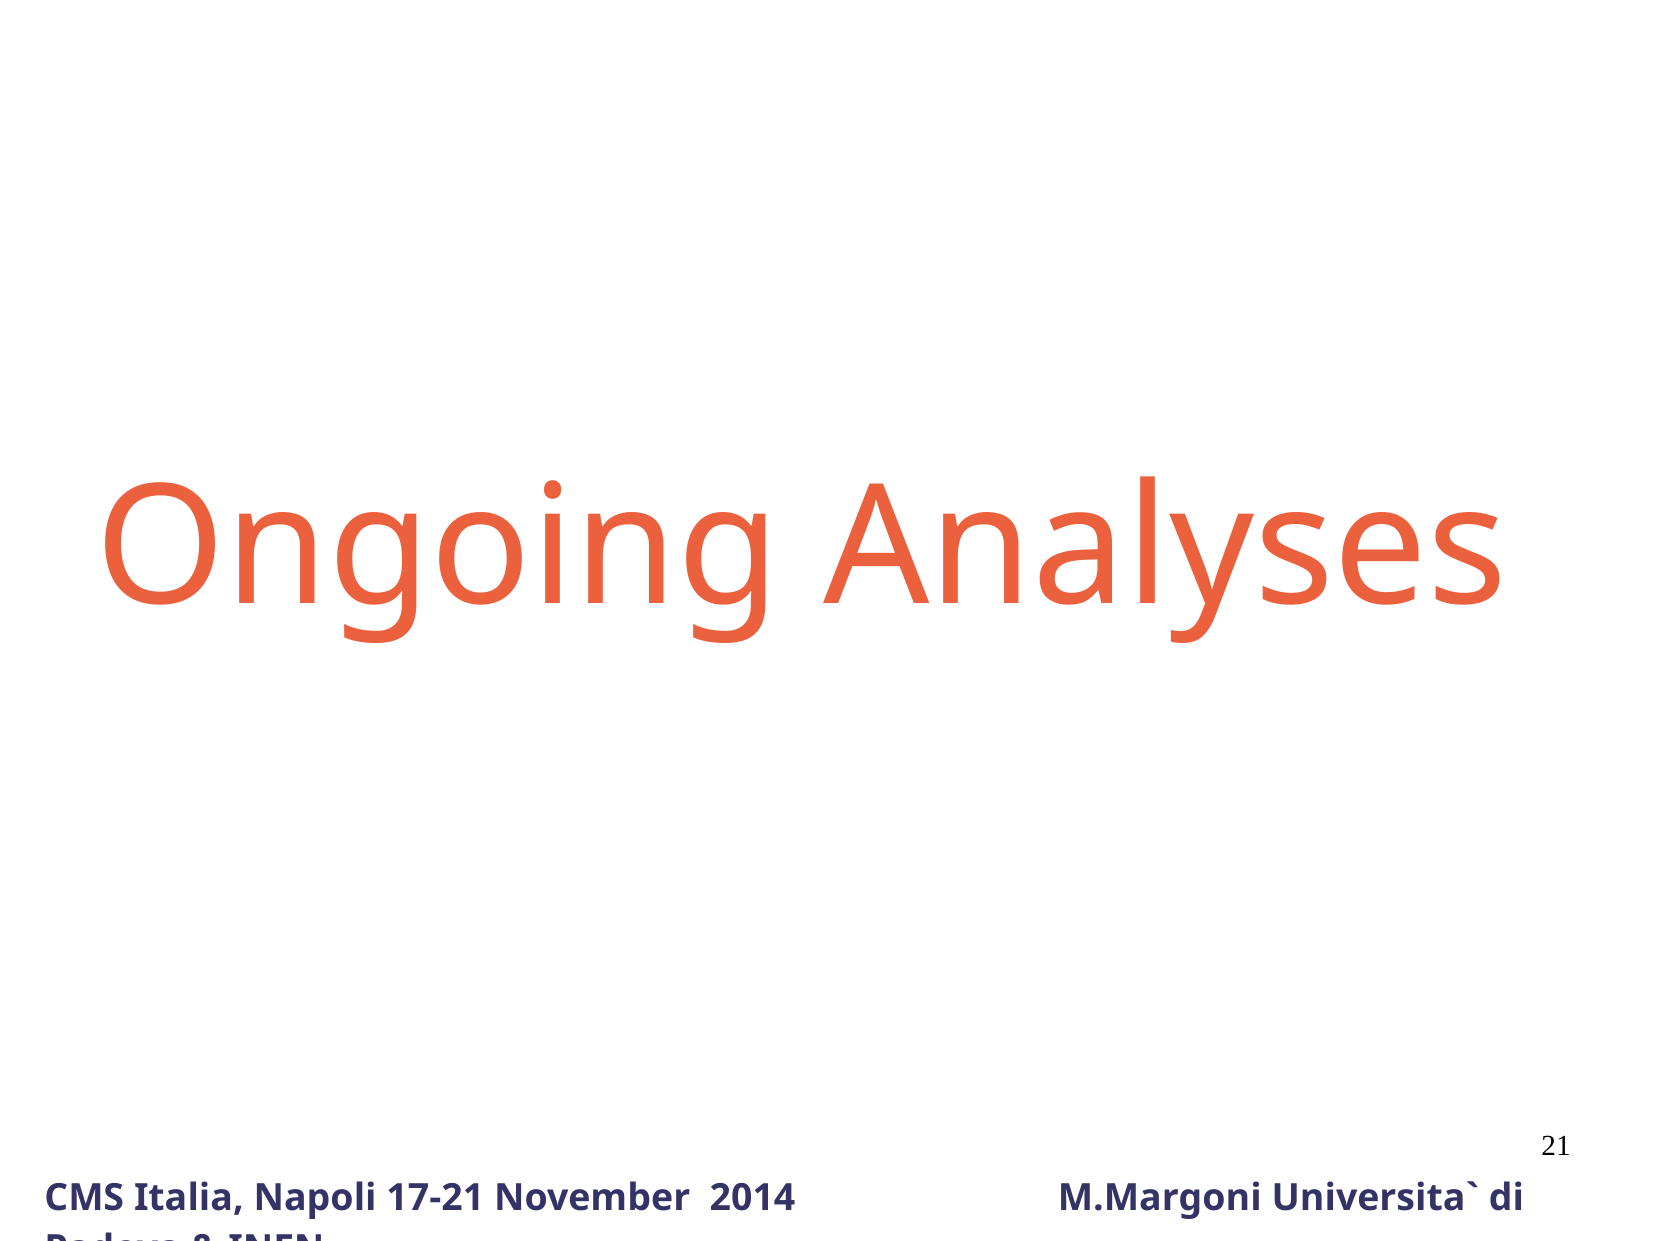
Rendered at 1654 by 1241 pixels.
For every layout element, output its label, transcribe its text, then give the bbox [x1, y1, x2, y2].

text_box CMS Italia, Napoli 17-21 November 2014 M.Margoni Universita` di Padova & INFN [29, 1163, 1625, 1237]
text_box Ongoing Analyses [0, 417, 1654, 682]
